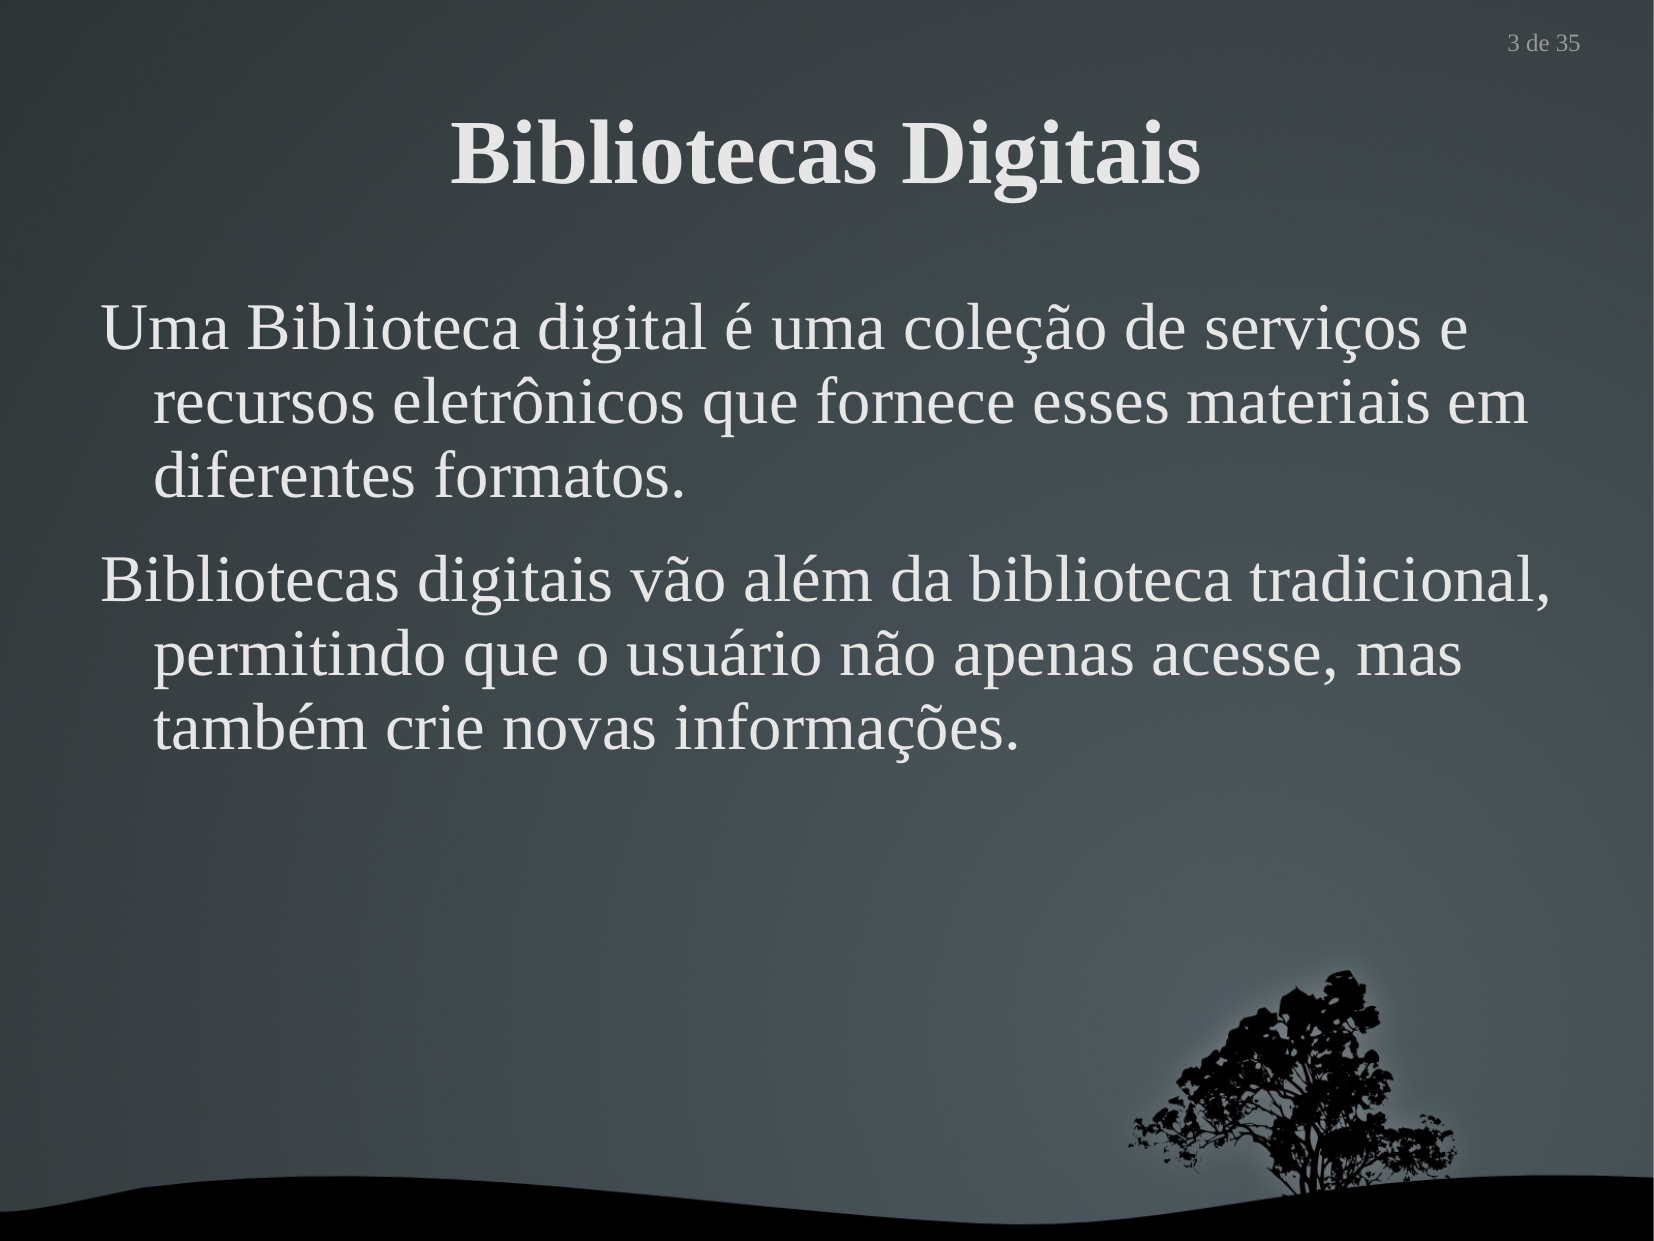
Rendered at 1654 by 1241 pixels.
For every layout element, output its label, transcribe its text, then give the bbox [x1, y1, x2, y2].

picture [0, 0, 1654, 1241]
list Uma Biblioteca digital é uma coleção de serviços e recursos eletrônicos que fornece esses materiais em diferentes formatos. Bibliotecas digitais vão além da biblioteca tradicional, permitindo que o usuário não apenas acesse, mas também crie novas informações. [82, 290, 1571, 1094]
title Bibliotecas Digitais [82, 56, 1571, 250]
